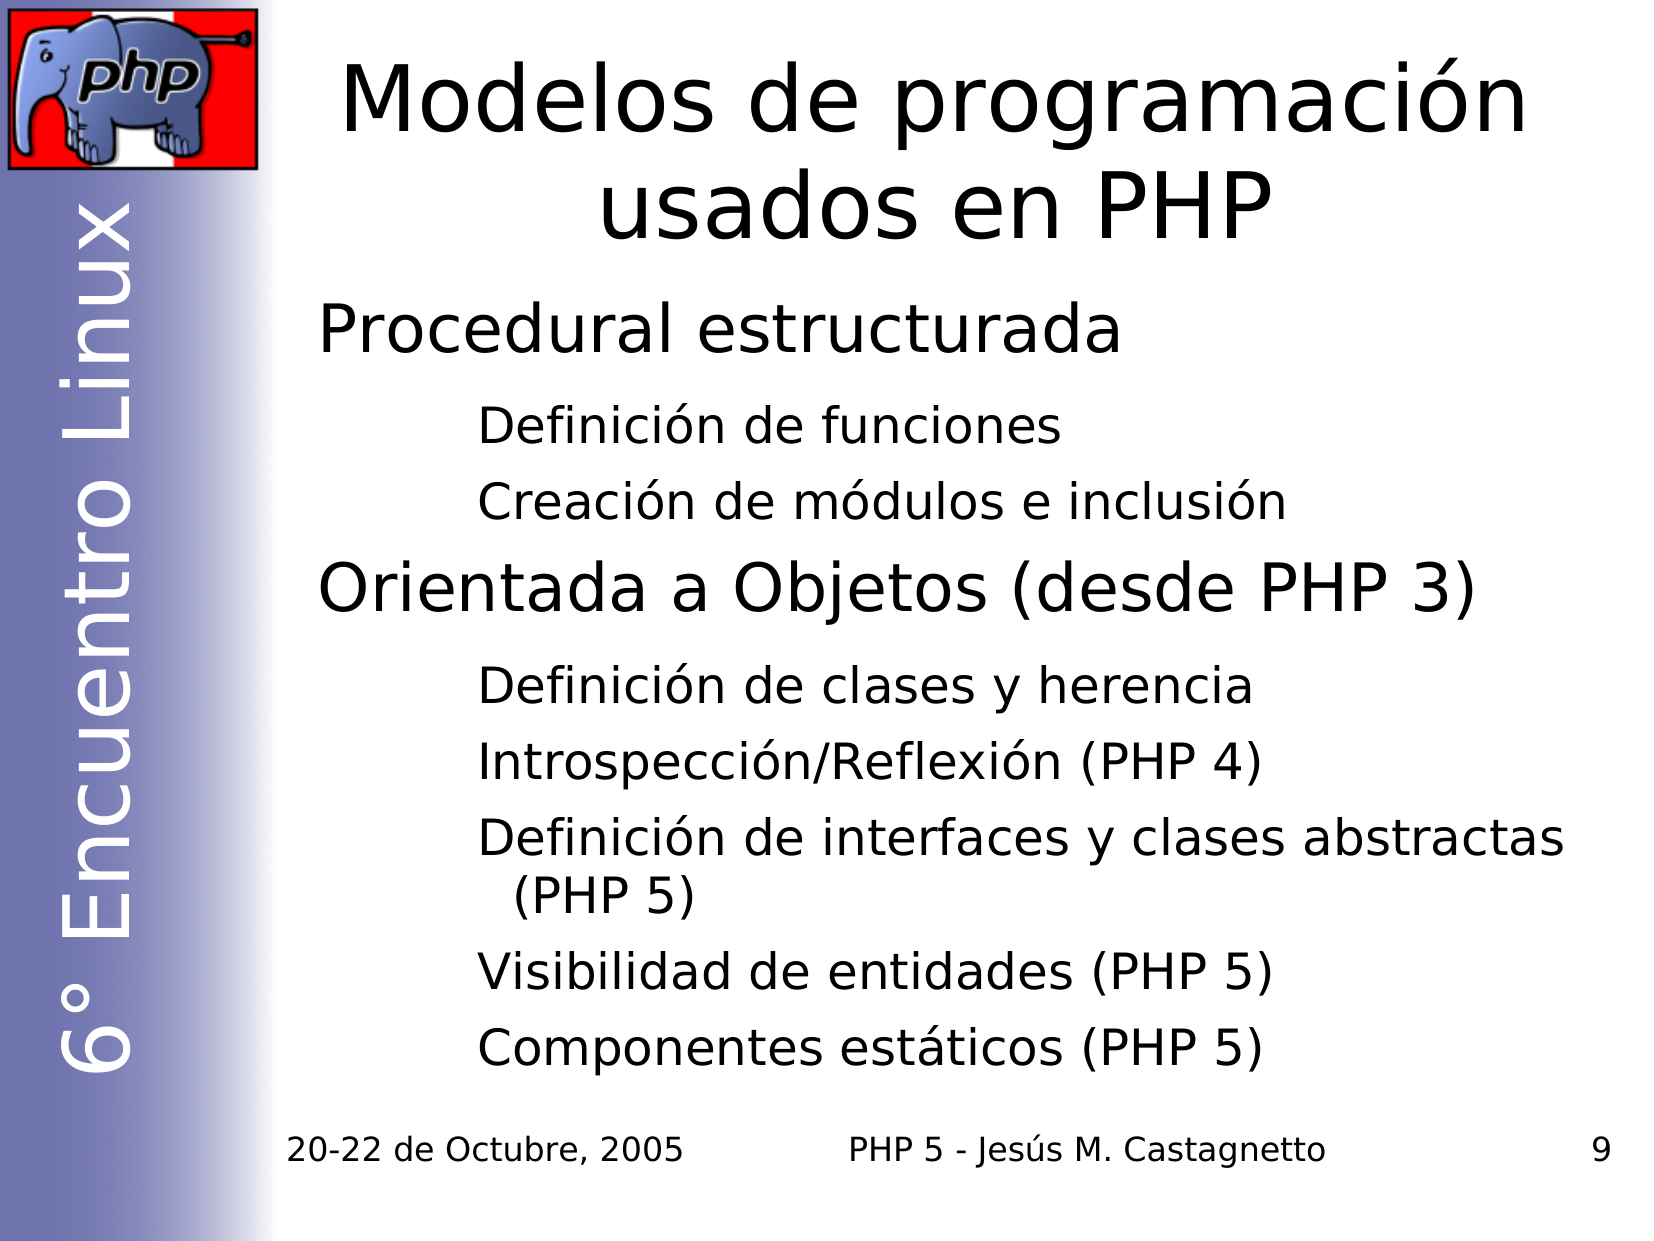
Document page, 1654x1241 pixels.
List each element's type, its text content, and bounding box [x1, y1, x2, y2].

picture [0, 0, 1654, 1241]
list Procedural estructurada Definición de funciones Creación de módulos e inclusión Orientada a Objetos (desde PHP 3) Definición de clases y herencia Introspección/Reflexión (PHP 4) Definición de interfaces y clases abstractas (PHP 5) Visibilidad de entidades (PHP 5) Componentes estáticos (PHP 5) [300, 290, 1571, 1094]
title Modelos de programación usados en PHP [300, 45, 1571, 261]
